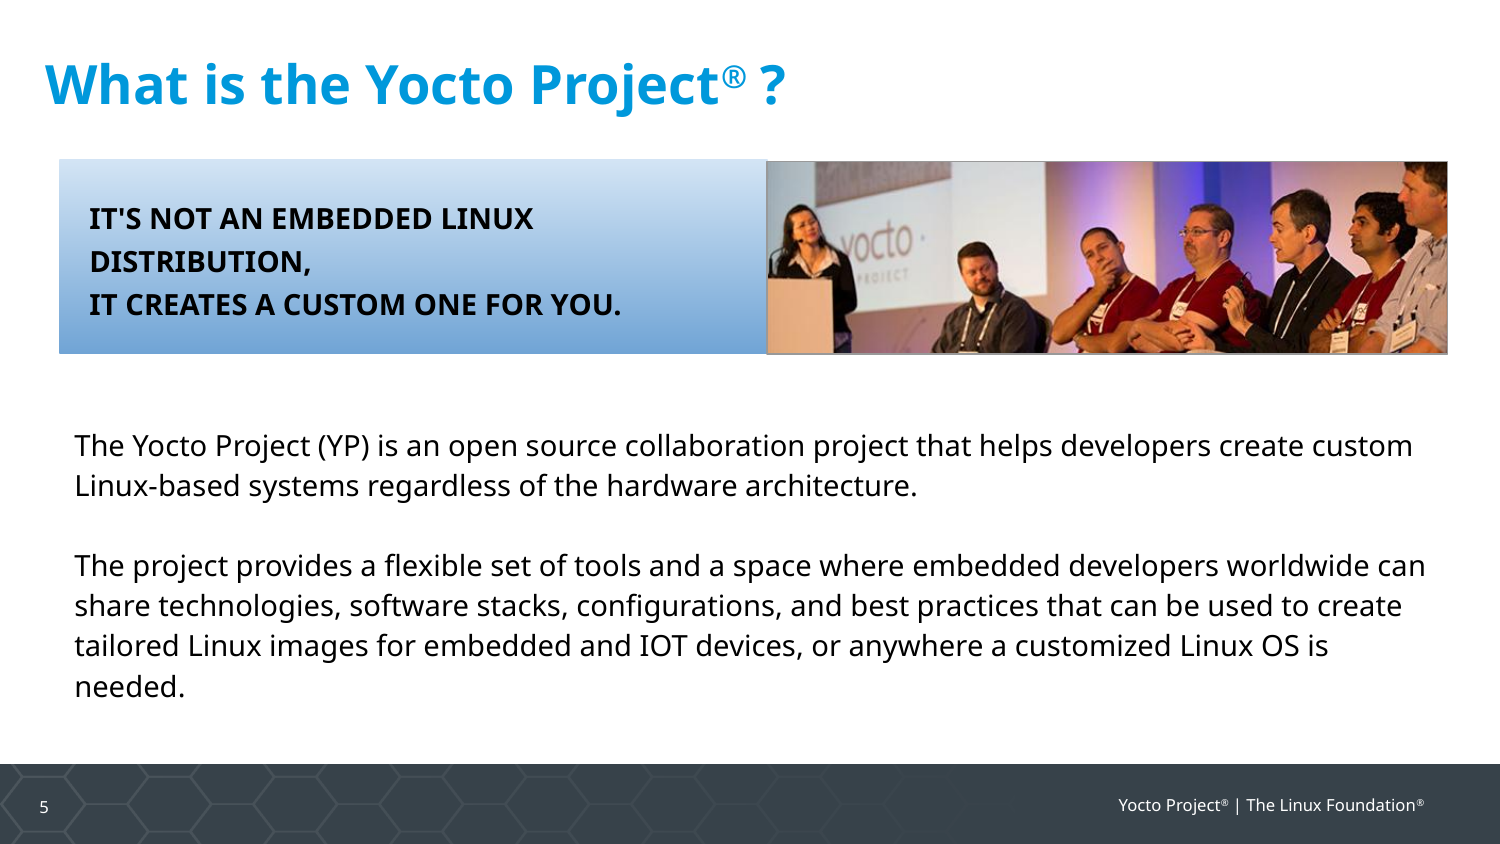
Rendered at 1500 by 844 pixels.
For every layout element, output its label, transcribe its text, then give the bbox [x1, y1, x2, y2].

list IT'S NOT AN EMBEDDED LINUX DISTRIBUTION, IT CREATES A CUSTOM ONE FOR YOU. [59, 159, 768, 354]
picture [0, 0, 1500, 844]
text_box The Yocto Project (YP) is an open source collaboration project that helps developers create custom Linux-based systems regardless of the hardware architecture. The project provides a flexible set of tools and a space where embedded developers worldwide can share technologies, software stacks, configurations, and best practices that can be used to create tailored Linux images for embedded and IOT devices, or anywhere a customized Linux OS is needed. [59, 406, 1447, 713]
title What is the Yocto Project®️ ? [44, 50, 1395, 160]
